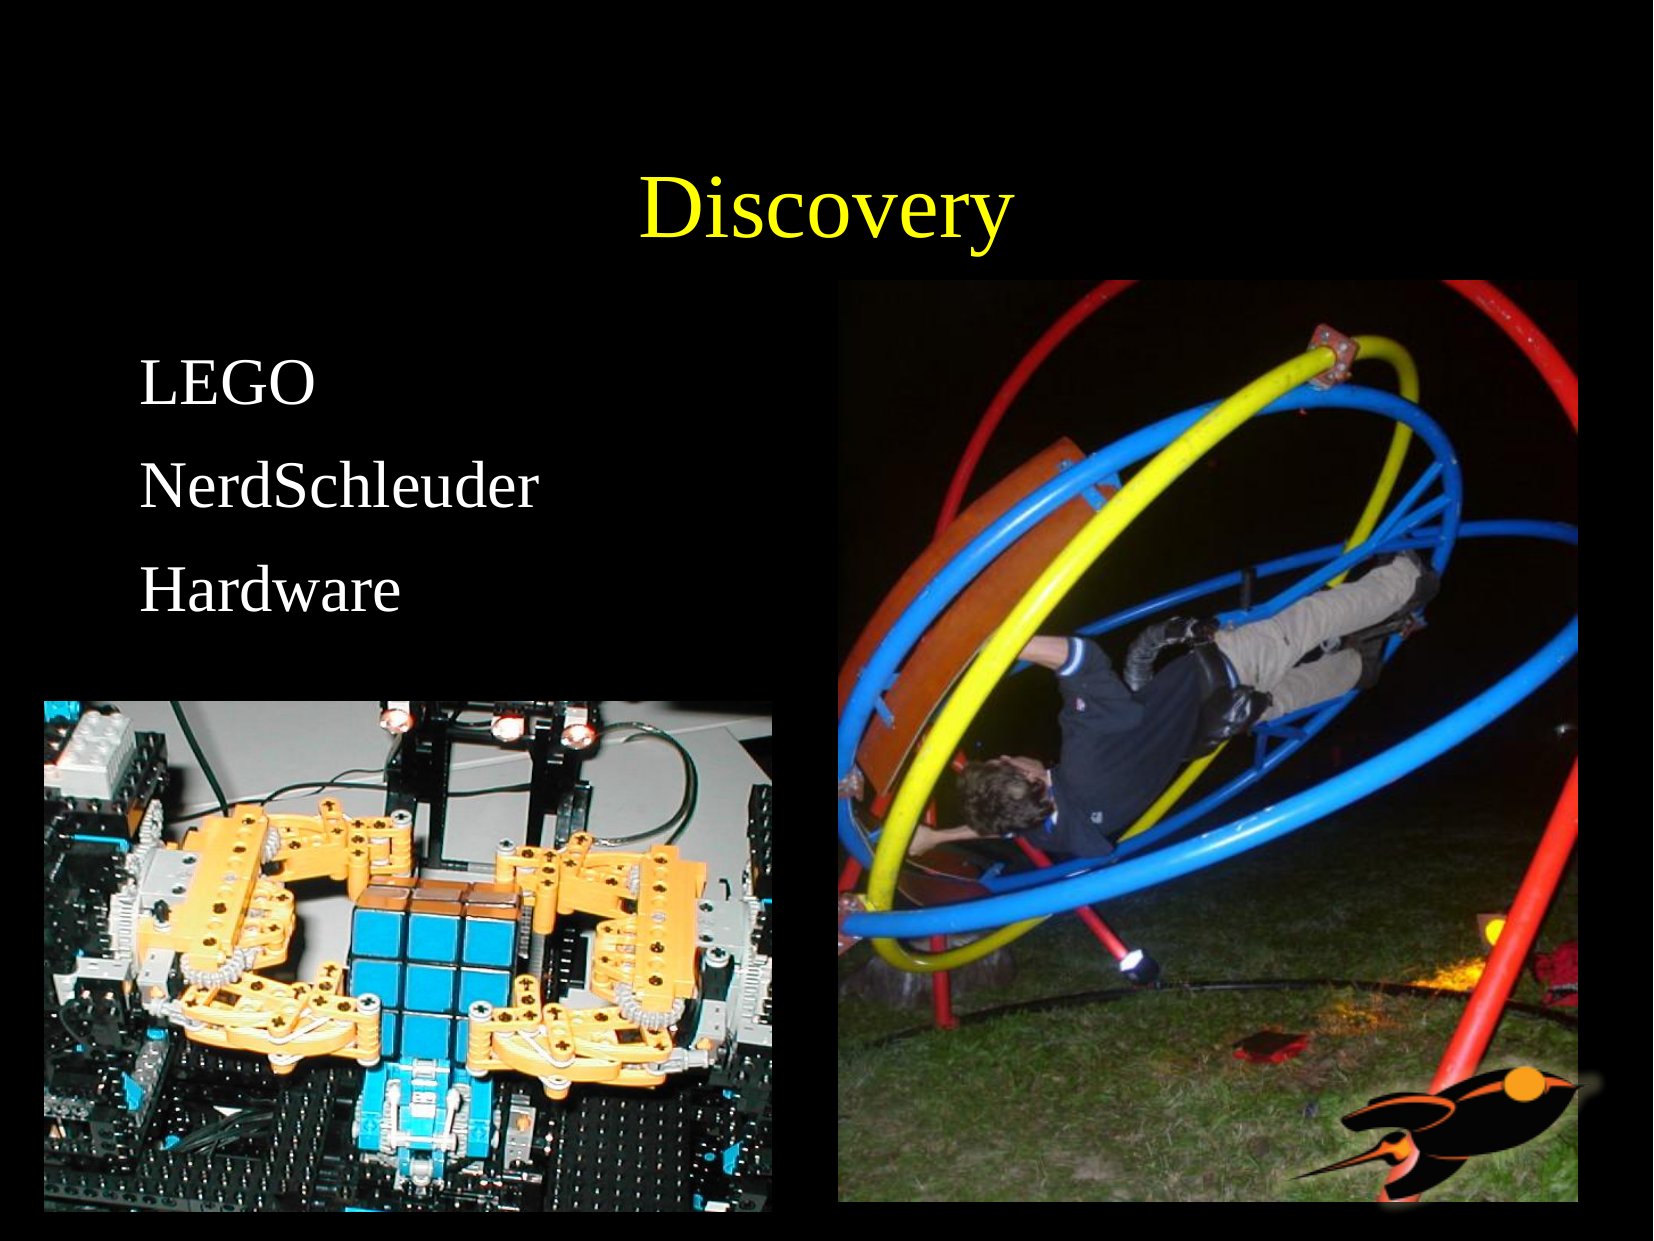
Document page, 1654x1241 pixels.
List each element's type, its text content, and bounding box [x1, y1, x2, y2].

list LEGO NerdSchleuder Hardware [121, 344, 838, 1127]
picture [44, 701, 772, 1212]
title Discovery [121, 102, 1533, 311]
picture [838, 280, 1653, 1241]
